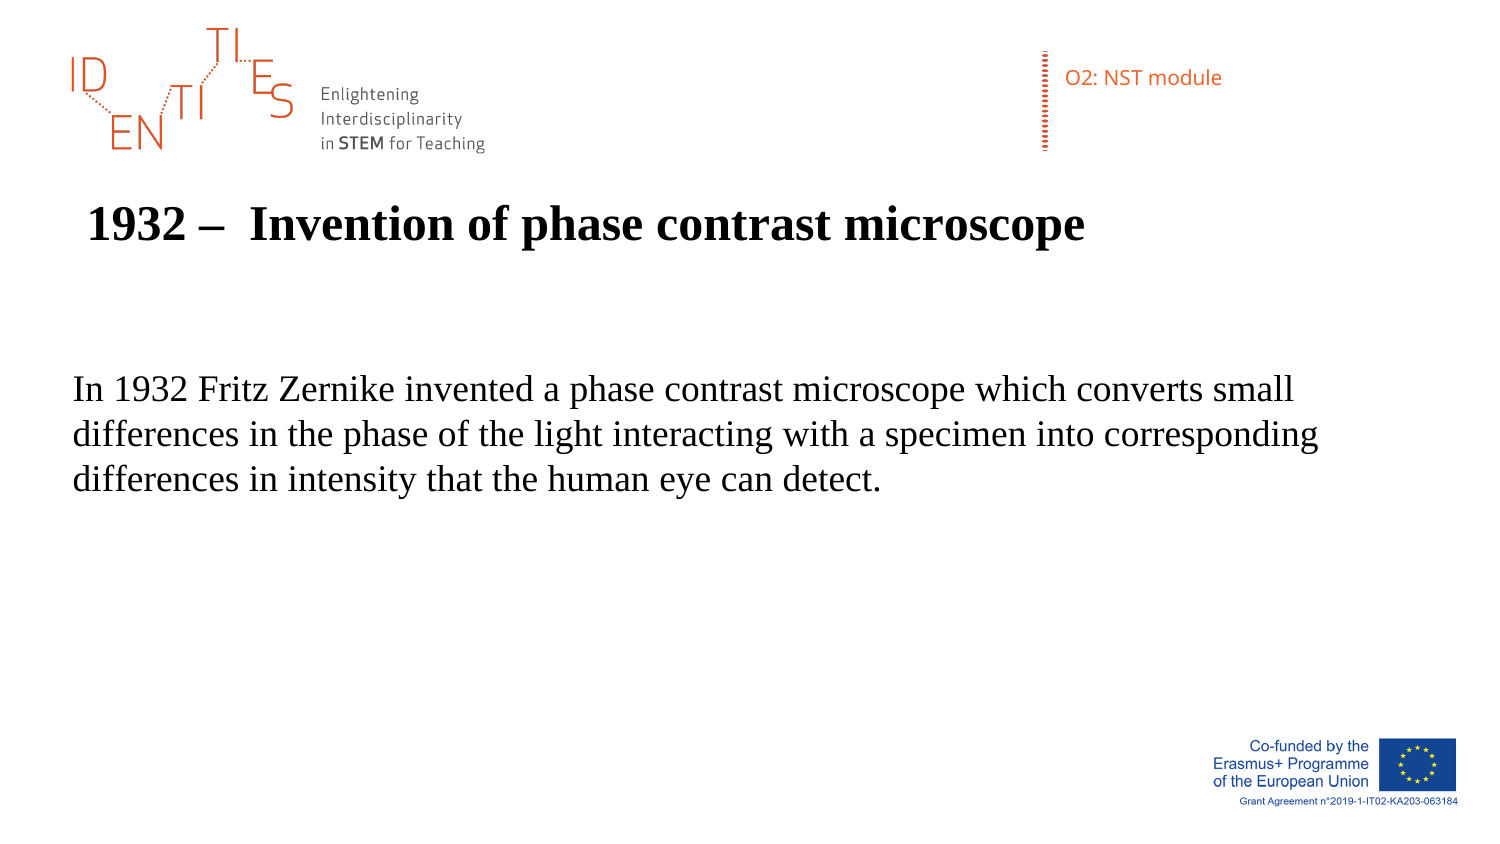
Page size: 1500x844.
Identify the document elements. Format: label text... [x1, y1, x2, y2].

picture [71, 24, 485, 157]
text_box O2: NST module [1051, 57, 1472, 139]
picture [1042, 51, 1051, 151]
picture [1208, 735, 1459, 810]
text_box In 1932 Fritz Zernike invented a phase contrast microscope which converts small differences in the phase of the light interacting with a specimen into corresponding differences in intensity that the human eye can detect. [57, 355, 1443, 543]
text_box 1932 – Invention of phase contrast microscope [71, 166, 1195, 305]
